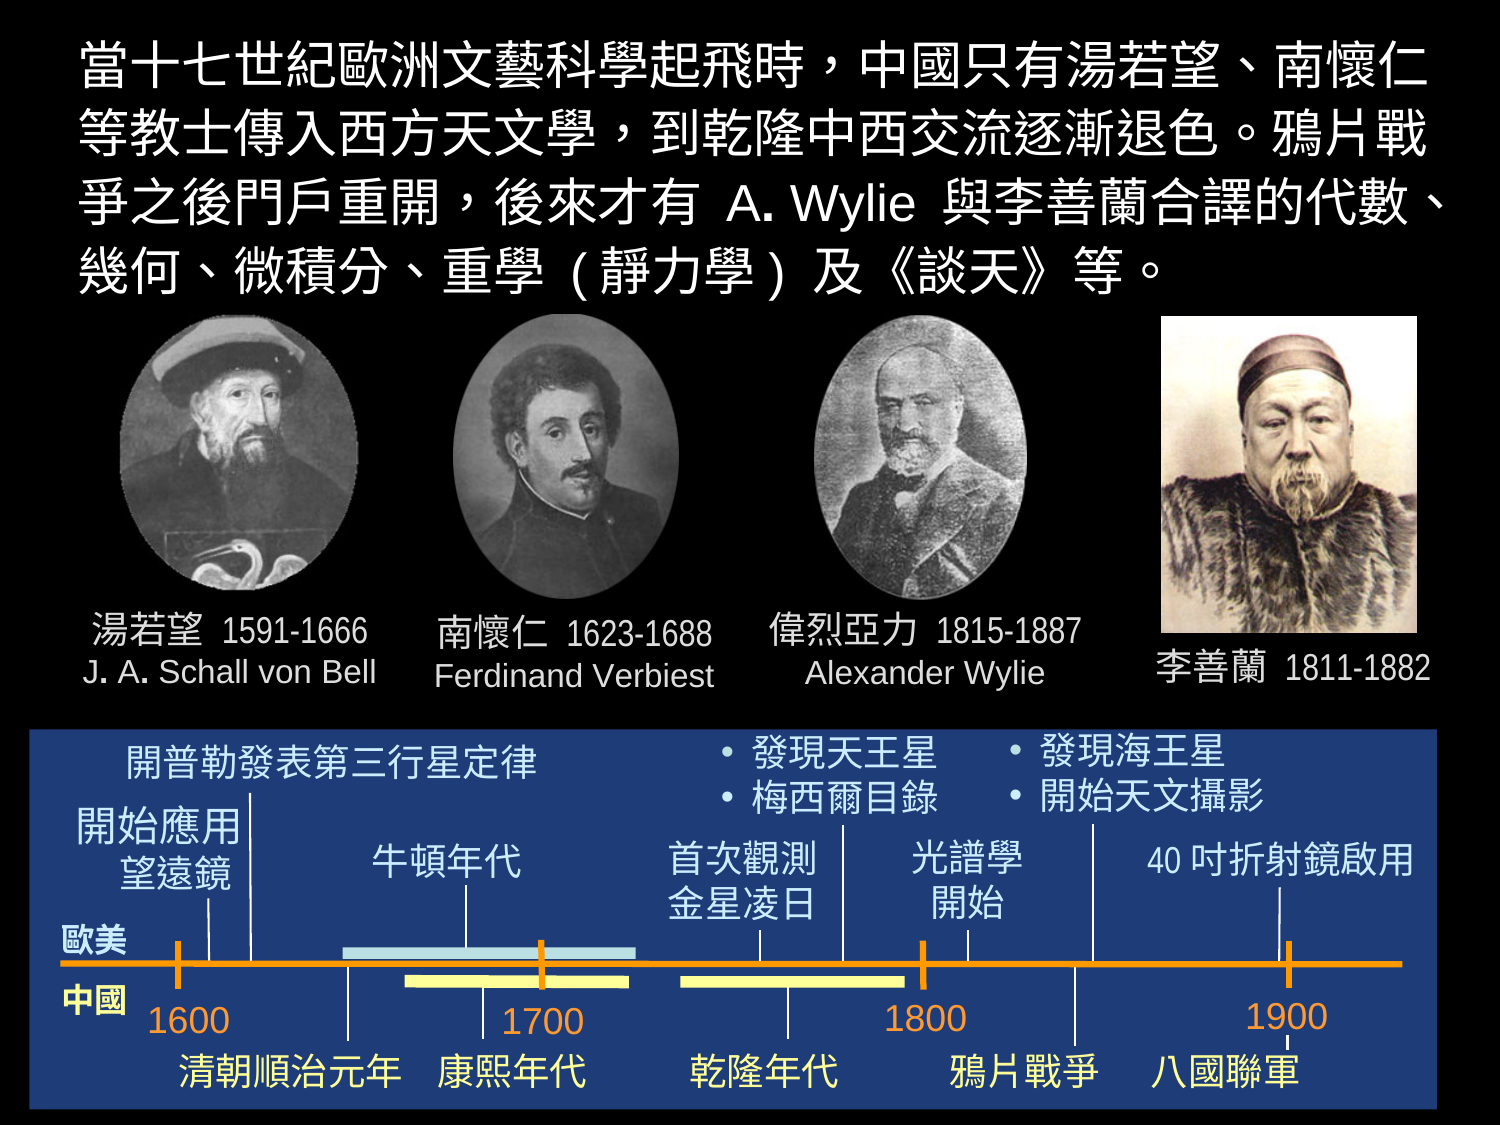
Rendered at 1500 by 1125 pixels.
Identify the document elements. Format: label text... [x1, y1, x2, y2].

text_box 開普勒發表第三行星定律 [105, 735, 632, 786]
text_box 牛頓年代 [371, 838, 522, 884]
text_box 光譜學 開始 [911, 833, 1024, 924]
text_box 發現海王星 開始天文攝影 [1009, 726, 1317, 817]
text_box 40 吋折射鏡啟用 [1127, 836, 1435, 882]
text_box 南懷仁 1623-1688 Ferdinand Verbiest [419, 609, 729, 695]
text_box 首次觀測 金星凌日 [667, 835, 833, 926]
text_box 偉烈亞力 1815-1887 Alexander Wylie [758, 605, 1093, 691]
text_box 開始應用 望遠鏡 [56, 799, 243, 895]
text_box 1600 [146, 996, 231, 1042]
text_box 當十七世紀歐洲文藝科學起飛時，中國只有湯若望、南懷仁等教士傳入西方天文學，到乾隆中西交流逐漸退色。鴉片戰爭之後門戶重開，後來才有 A. Wylie 與李善蘭合譯的代數、幾何、微積分、重學 (靜力學) 及《談天》等。 [77, 25, 1447, 301]
text_box 1700 [501, 997, 585, 1043]
text_box 清朝順治元年 康熙年代 乾隆年代 鴉片戰爭 八國聯軍 [152, 1048, 1396, 1094]
picture [119, 314, 360, 591]
text_box 湯若望 1591-1666 J. A. Schall von Bell [64, 605, 396, 691]
picture [1161, 316, 1417, 633]
text_box 1900 [1245, 992, 1329, 1038]
picture [813, 313, 1027, 602]
picture [453, 314, 680, 601]
text_box [29, 729, 1437, 1110]
text_box 1800 [883, 994, 968, 1040]
text_box 李善蘭 1811-1882 [1149, 642, 1437, 688]
text_box 發現天王星 梅西爾目錄 [720, 729, 955, 820]
text_box 歐美 中國 [53, 881, 137, 1026]
